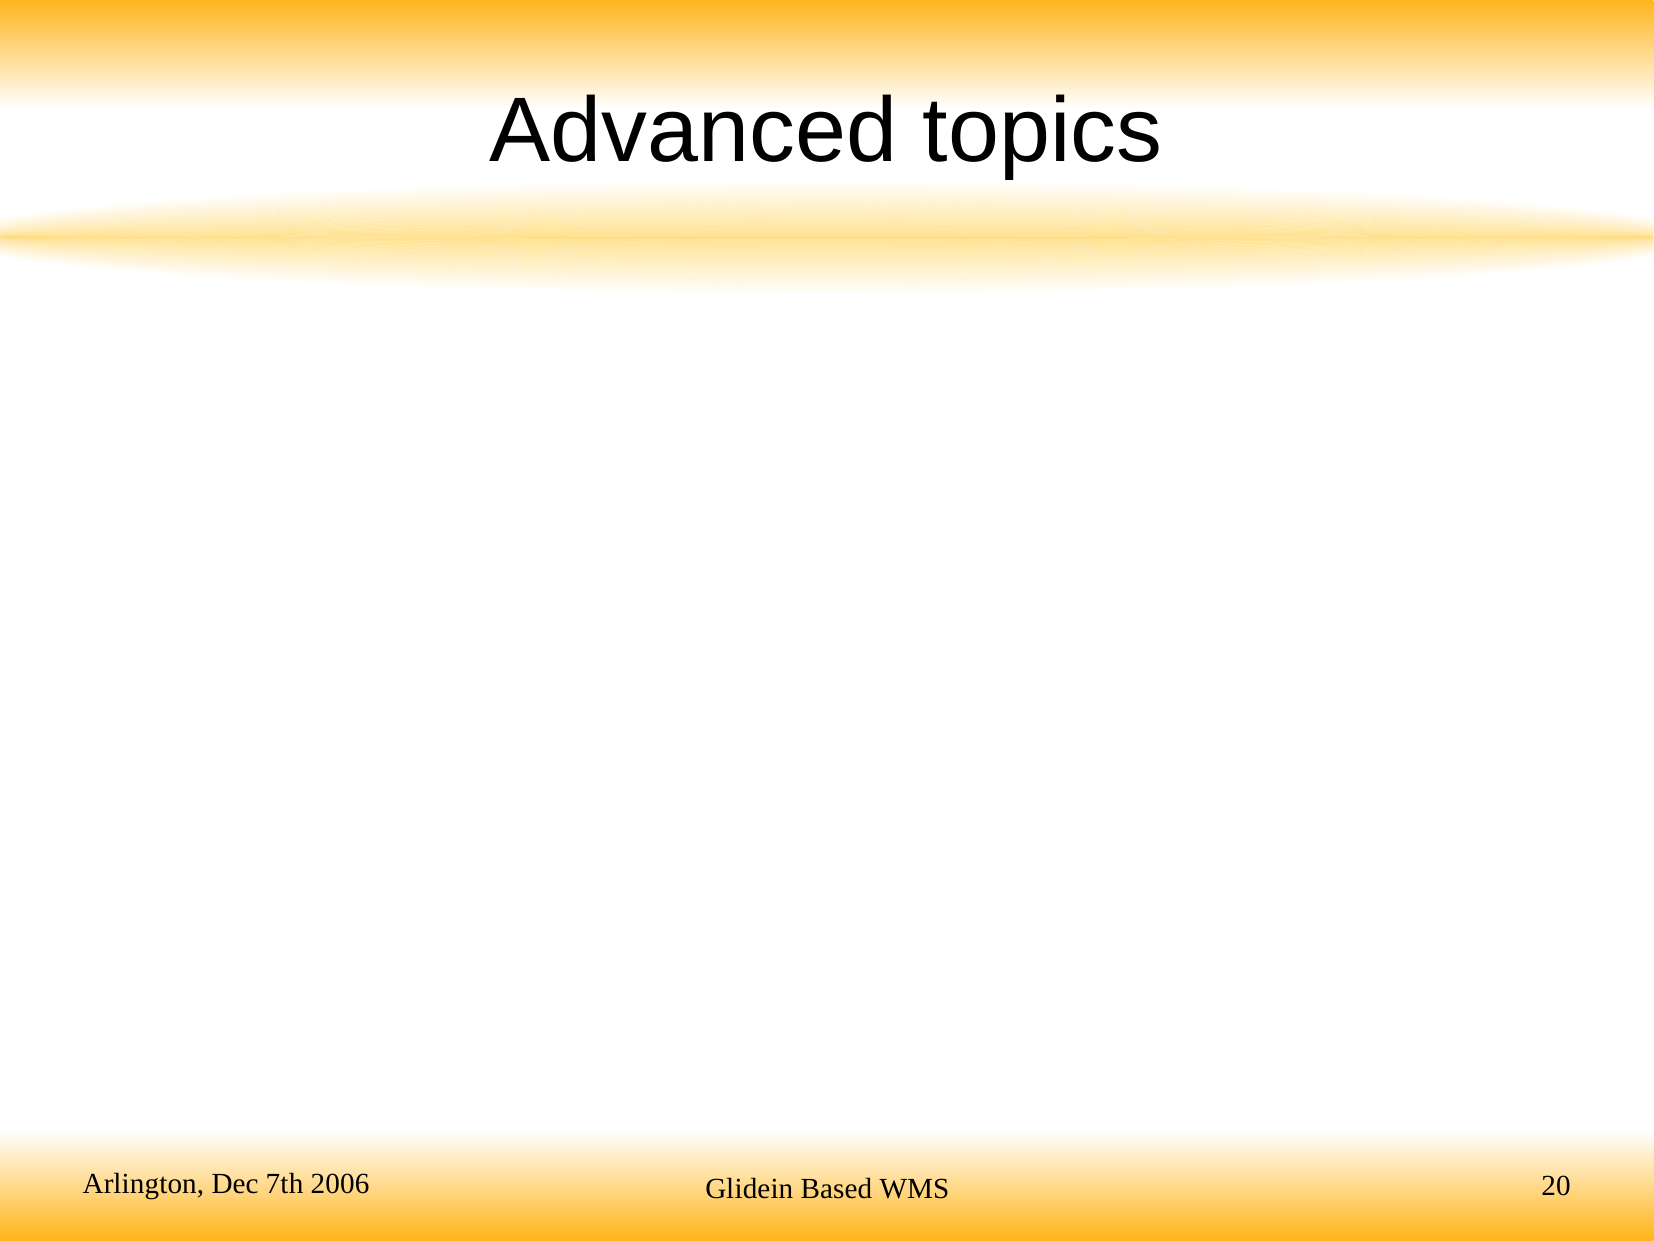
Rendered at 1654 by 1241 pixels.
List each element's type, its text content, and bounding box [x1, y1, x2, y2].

text_box VO frontend [18, 235, 1635, 239]
title Advanced topics [82, 25, 1571, 233]
